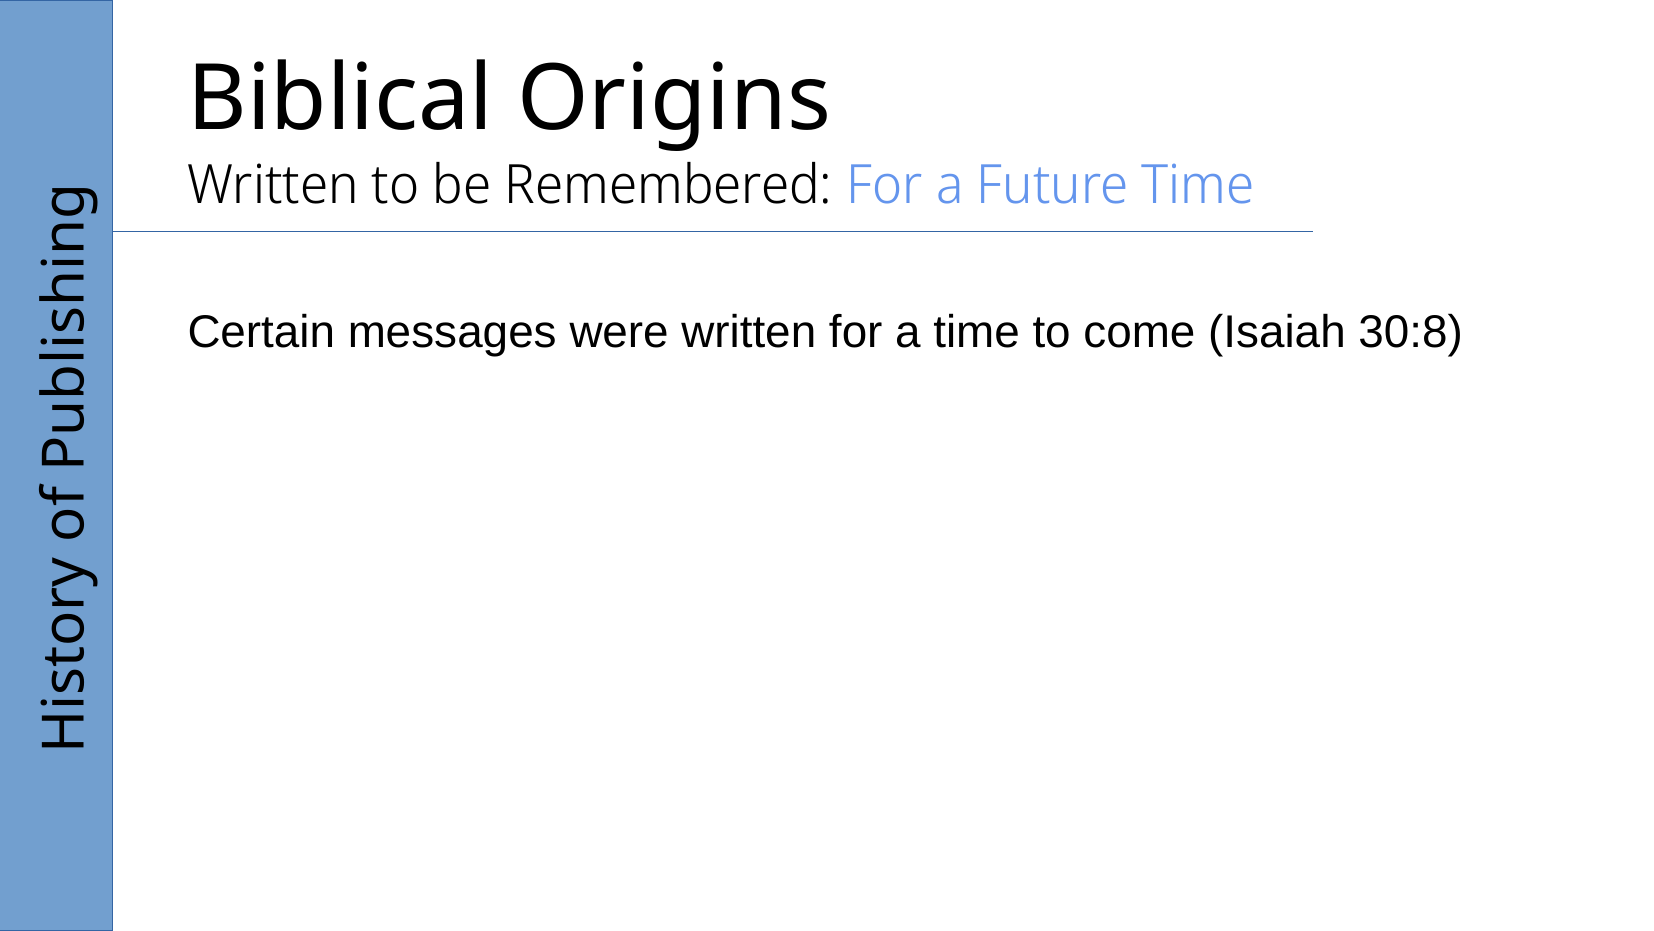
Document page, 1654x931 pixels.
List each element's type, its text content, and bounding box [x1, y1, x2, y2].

title Written to be Remembered: For a Future Time [187, 125, 1571, 239]
title Biblical Origins [187, 33, 1571, 125]
subtitle Certain messages were written for a time to come (Isaiah 30:8) [187, 306, 1571, 846]
text_box [0, 0, 113, 931]
text_box History of Publishing [13, 37, 105, 901]
